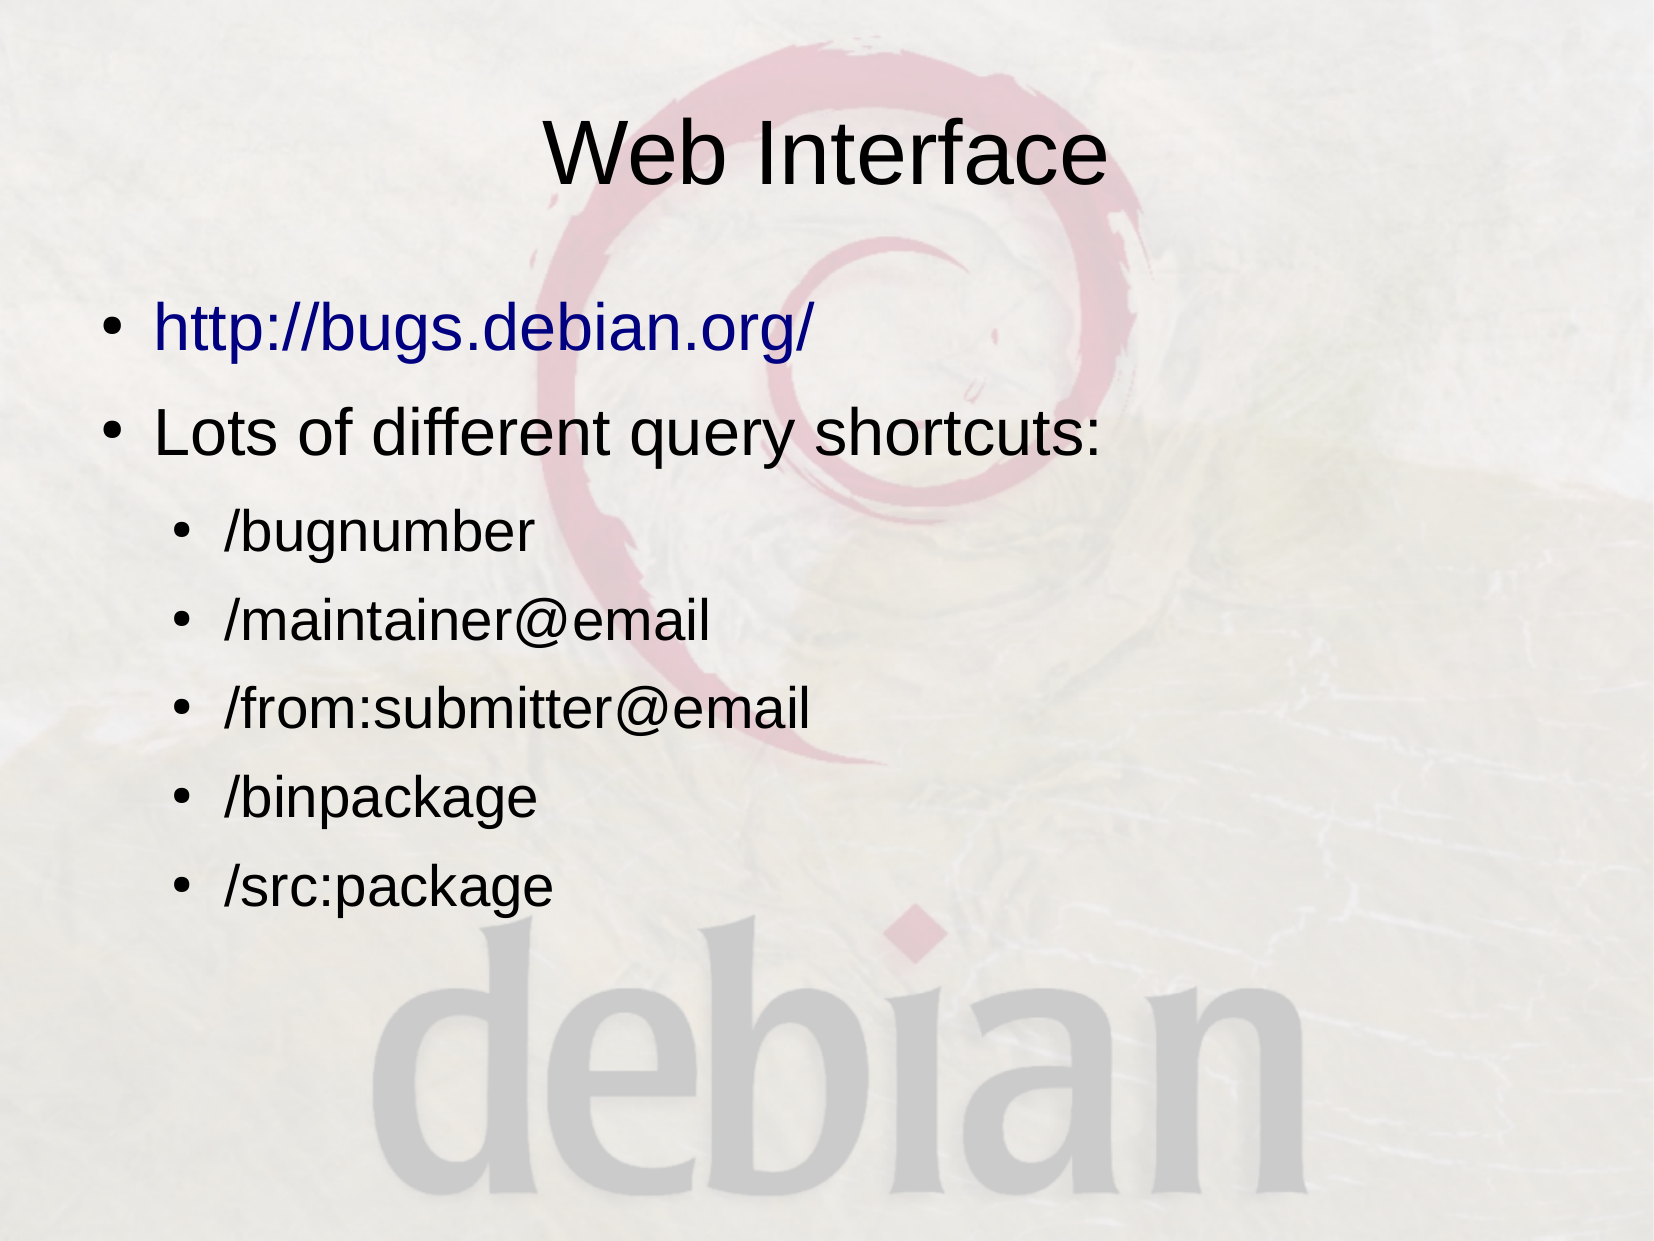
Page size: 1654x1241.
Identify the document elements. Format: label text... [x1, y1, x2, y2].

picture [0, 0, 1654, 1241]
list http://bugs.debian.org/ Lots of different query shortcuts: /bugnumber /maintainer@email /from:submitter@email /binpackage /src:package [82, 290, 1571, 1109]
title Web Interface [82, 49, 1571, 257]
